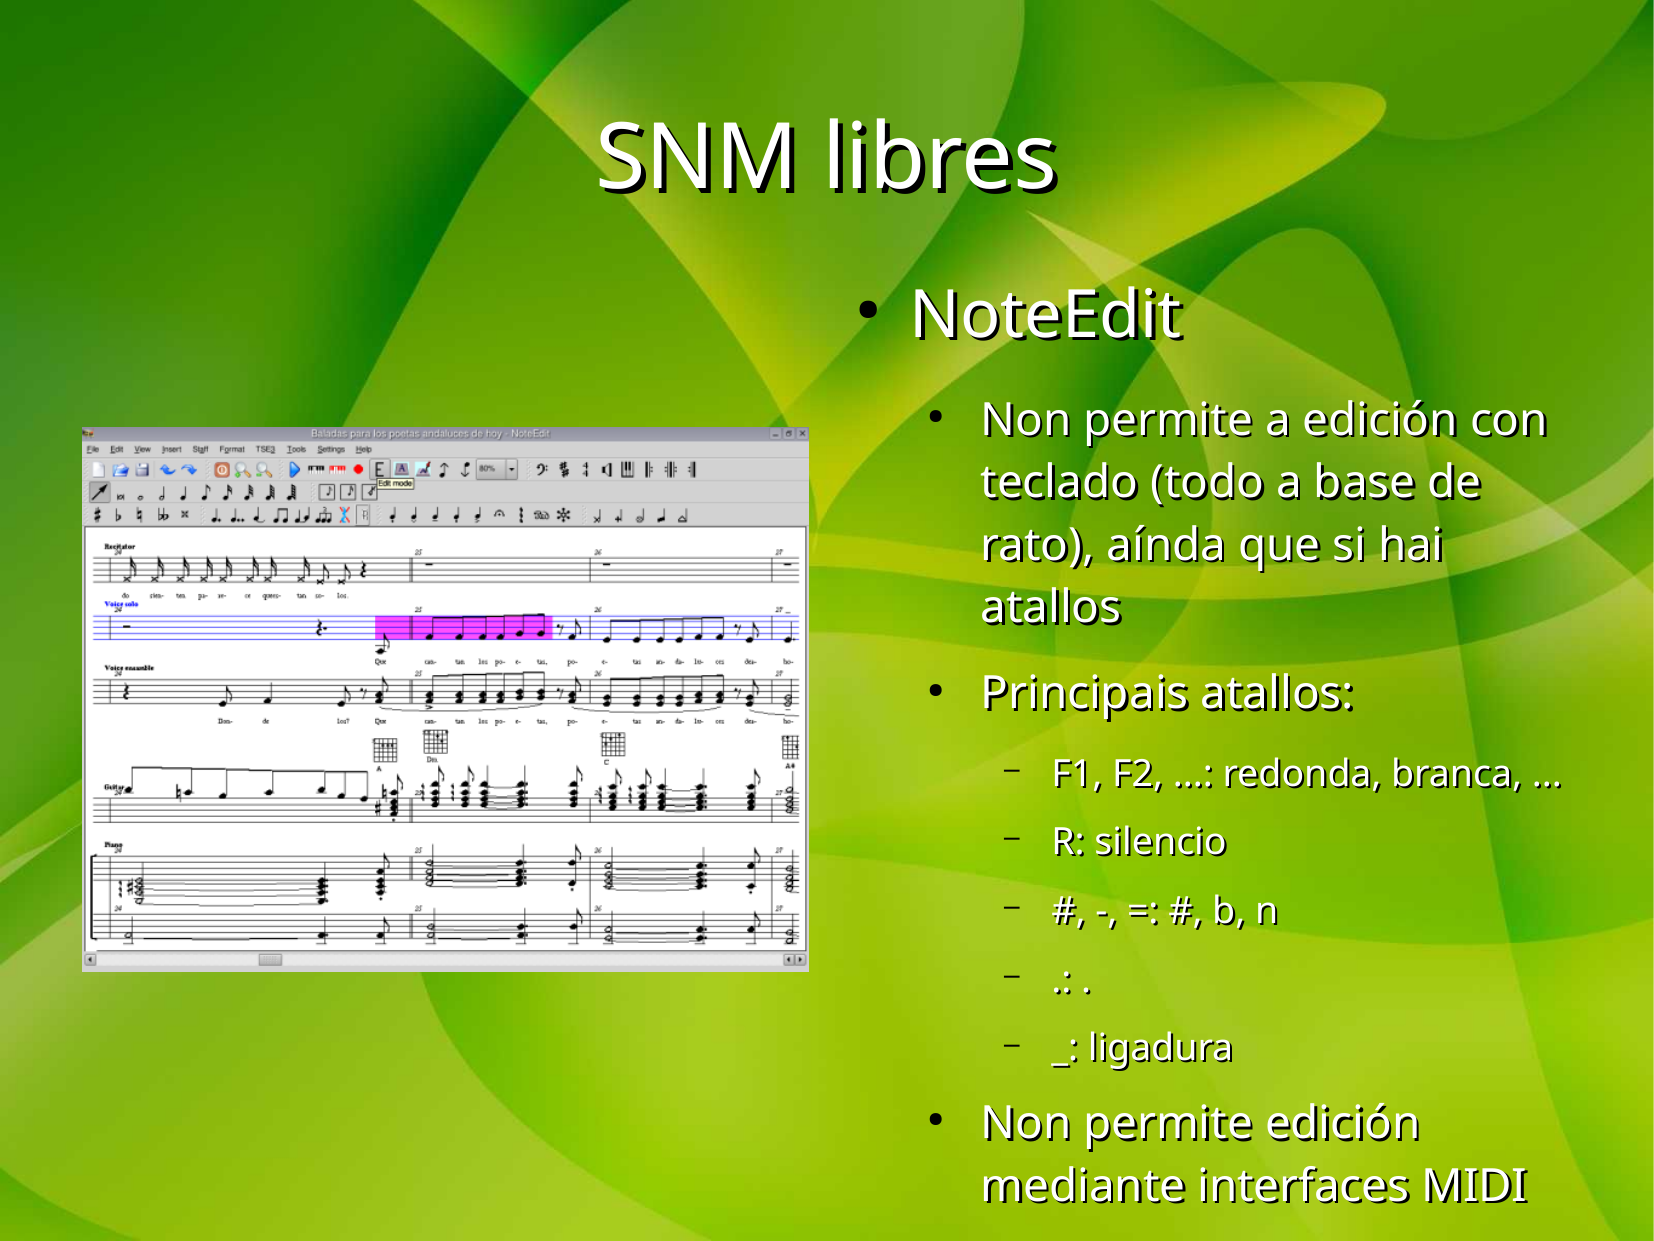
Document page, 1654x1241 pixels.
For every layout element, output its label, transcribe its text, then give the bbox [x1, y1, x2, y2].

picture [0, 0, 1654, 1241]
list NoteEdit Non permite a edición con teclado (todo a base de rato), aínda que si hai atallos Principais atallos: F1, F2, ...: redonda, branca, ... R: silencio #, -, =: #, b, n .: . _: ligadura Non permite edición mediante interfaces MIDI [838, 265, 1565, 1143]
title SNM libres [82, 49, 1571, 257]
